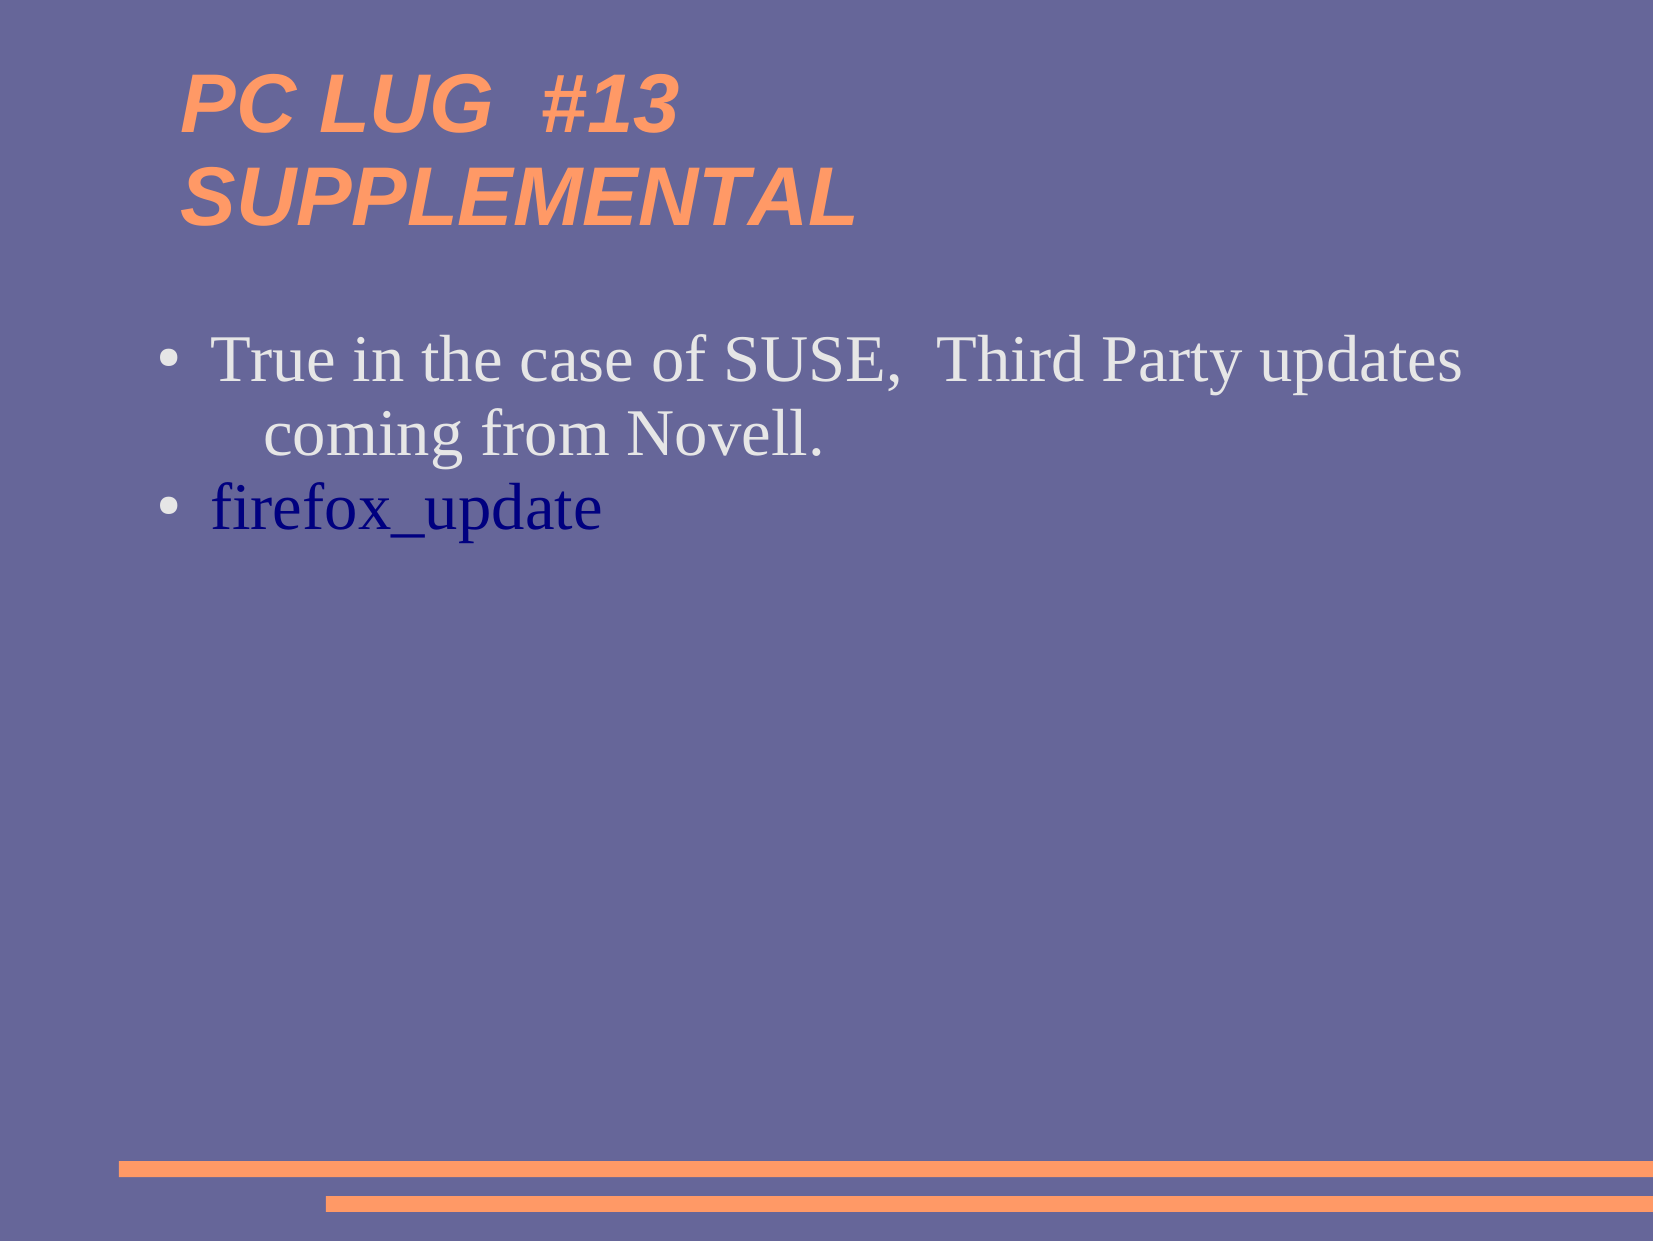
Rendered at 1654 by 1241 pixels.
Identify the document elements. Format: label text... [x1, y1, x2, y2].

title PC LUG #13 SUPPLEMENTAL [121, 46, 1534, 254]
list True in the case of SUSE, Third Party updates coming from Novell. firefox_update [121, 322, 1561, 1133]
